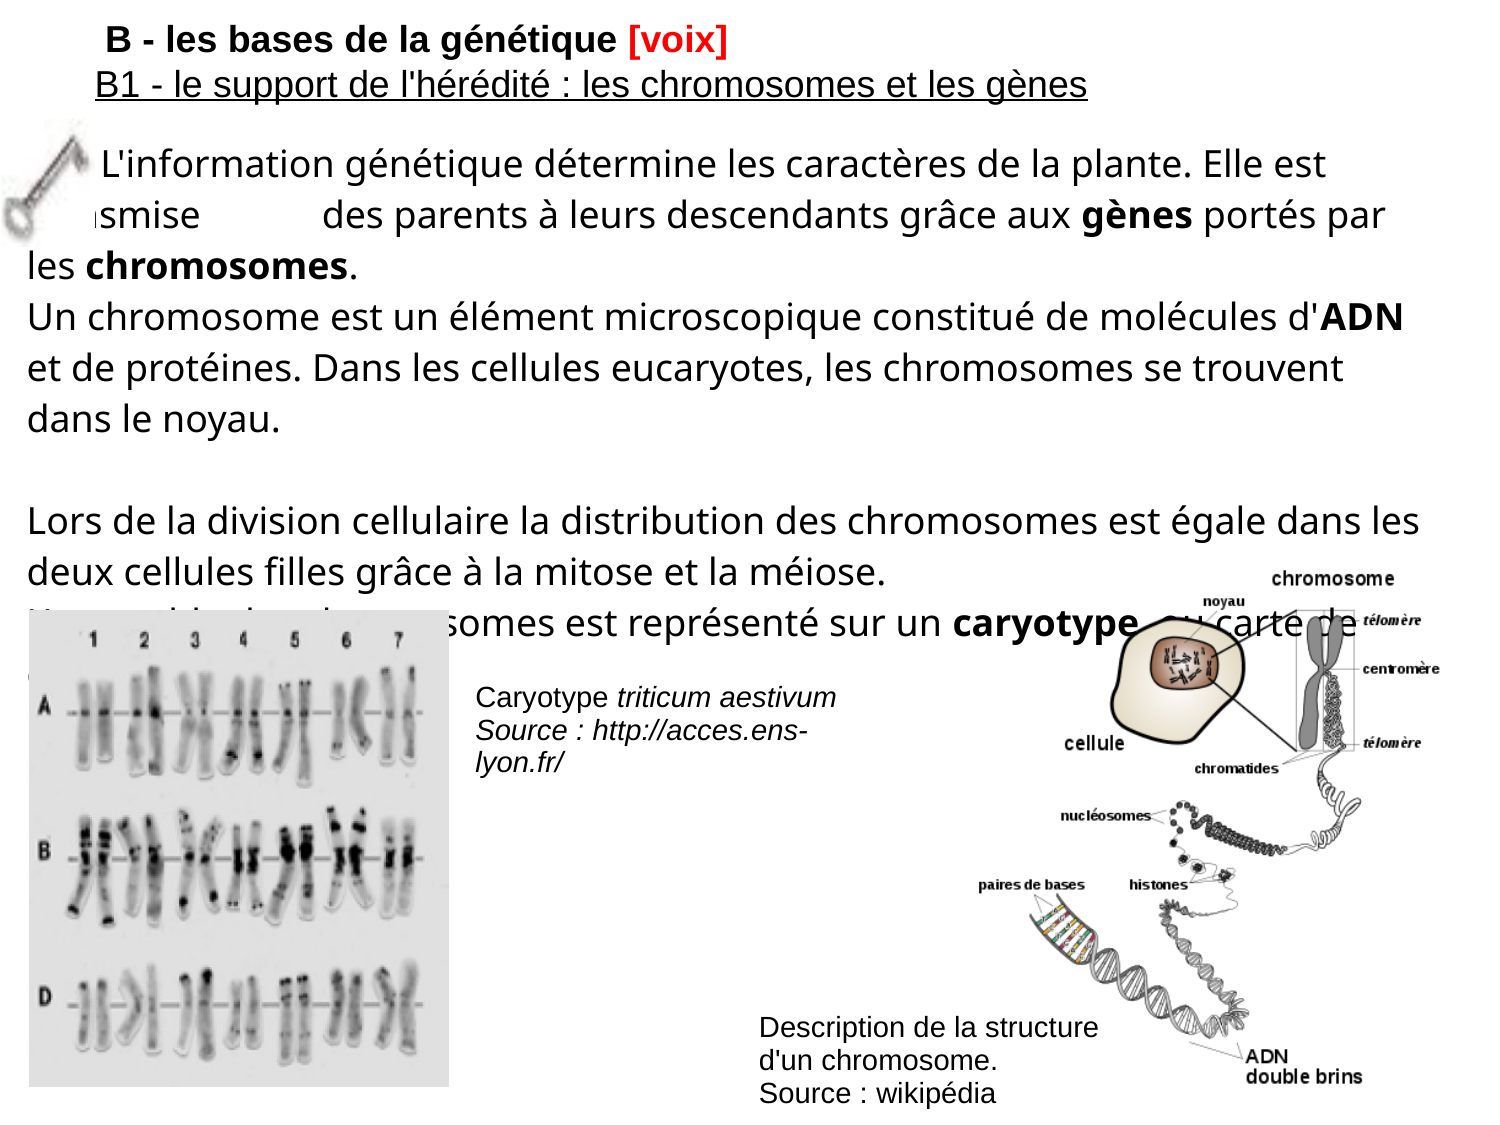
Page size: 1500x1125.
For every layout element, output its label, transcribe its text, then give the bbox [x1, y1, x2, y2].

picture [1, 118, 95, 248]
subtitle [75, 593, 962, 980]
picture [962, 555, 1453, 1103]
picture [29, 610, 449, 1087]
text_box Caryotype triticum aestivum Source : http://acces.ens-lyon.fr/ [460, 673, 910, 786]
text_box B - les bases de la génétique [voix] B1 - le support de l'hérédité : les chromosomes et les gènes [94, 23, 1445, 129]
text_box L'information génétique détermine les caractères de la plante. Elle est transmise des parents à leurs descendants grâce aux gènes portés par les chromosomes. Un chromosome est un élément microscopique constitué de molécules d'ADN et de protéines. Dans les cellules eucaryotes, les chromosomes se trouvent dans le noyau. Lors de la division cellulaire la distribution des chromosomes est égale dans les deux cellules filles grâce à la mitose et la méiose. L'ensemble des chromosomes est représenté sur un caryotype, ou carte de chromosomes. [11, 129, 1453, 593]
text_box Description de la structure d'un chromosome. Source : wikipédia [744, 1003, 1123, 1118]
